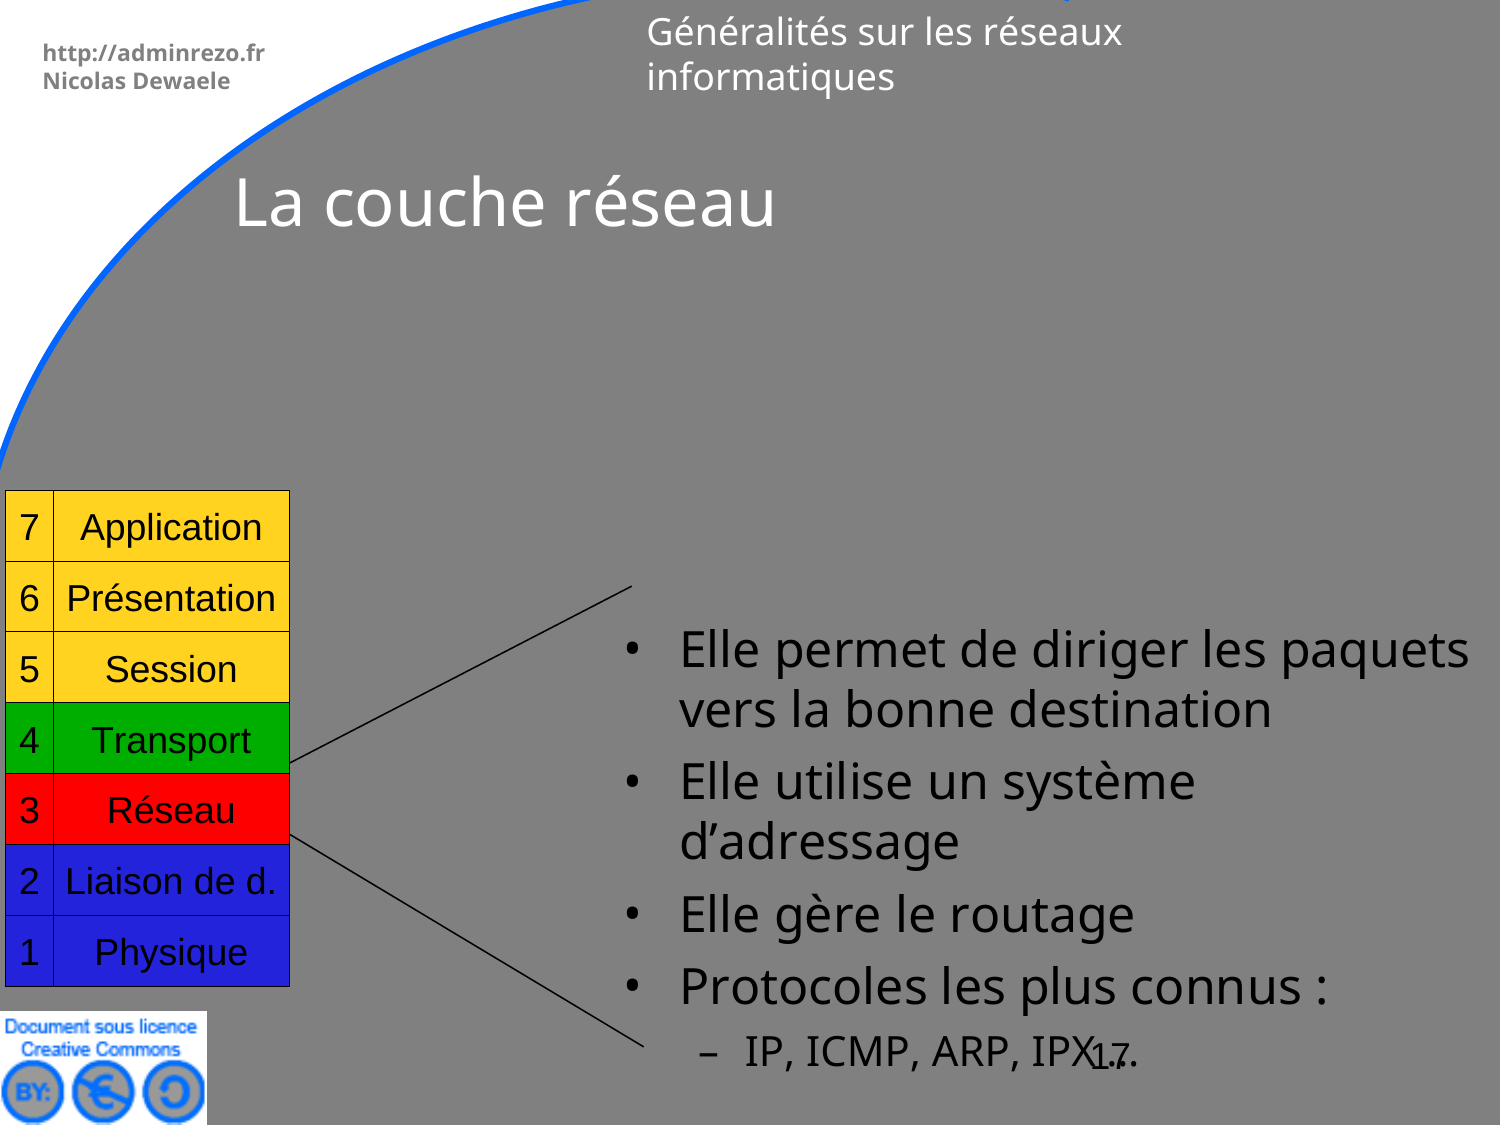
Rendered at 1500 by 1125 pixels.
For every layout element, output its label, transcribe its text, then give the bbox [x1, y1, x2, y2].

text_box 6 [5, 561, 54, 631]
text_box 5 [5, 631, 54, 702]
text_box Réseau [54, 773, 290, 844]
list Elle permet de diriger les paquets vers la bonne destination Elle utilise un système d’adressage Elle gère le routage Protocoles les plus connus : IP, ICMP, ARP, IPX … [608, 609, 1500, 1125]
text_box Physique [54, 915, 290, 987]
text_box Présentation [54, 561, 290, 631]
text_box Session [54, 631, 290, 702]
text_box 4 [5, 702, 54, 773]
text_box 3 [5, 773, 54, 844]
picture [0, 1011, 207, 1125]
text_box 1 [5, 915, 54, 987]
text_box Transport [54, 702, 290, 773]
text_box Liaison de d. [54, 844, 290, 915]
text_box 7 [5, 490, 54, 561]
title La couche réseau [218, 148, 1500, 251]
text_box Application [54, 490, 290, 561]
text_box 2 [5, 844, 54, 915]
